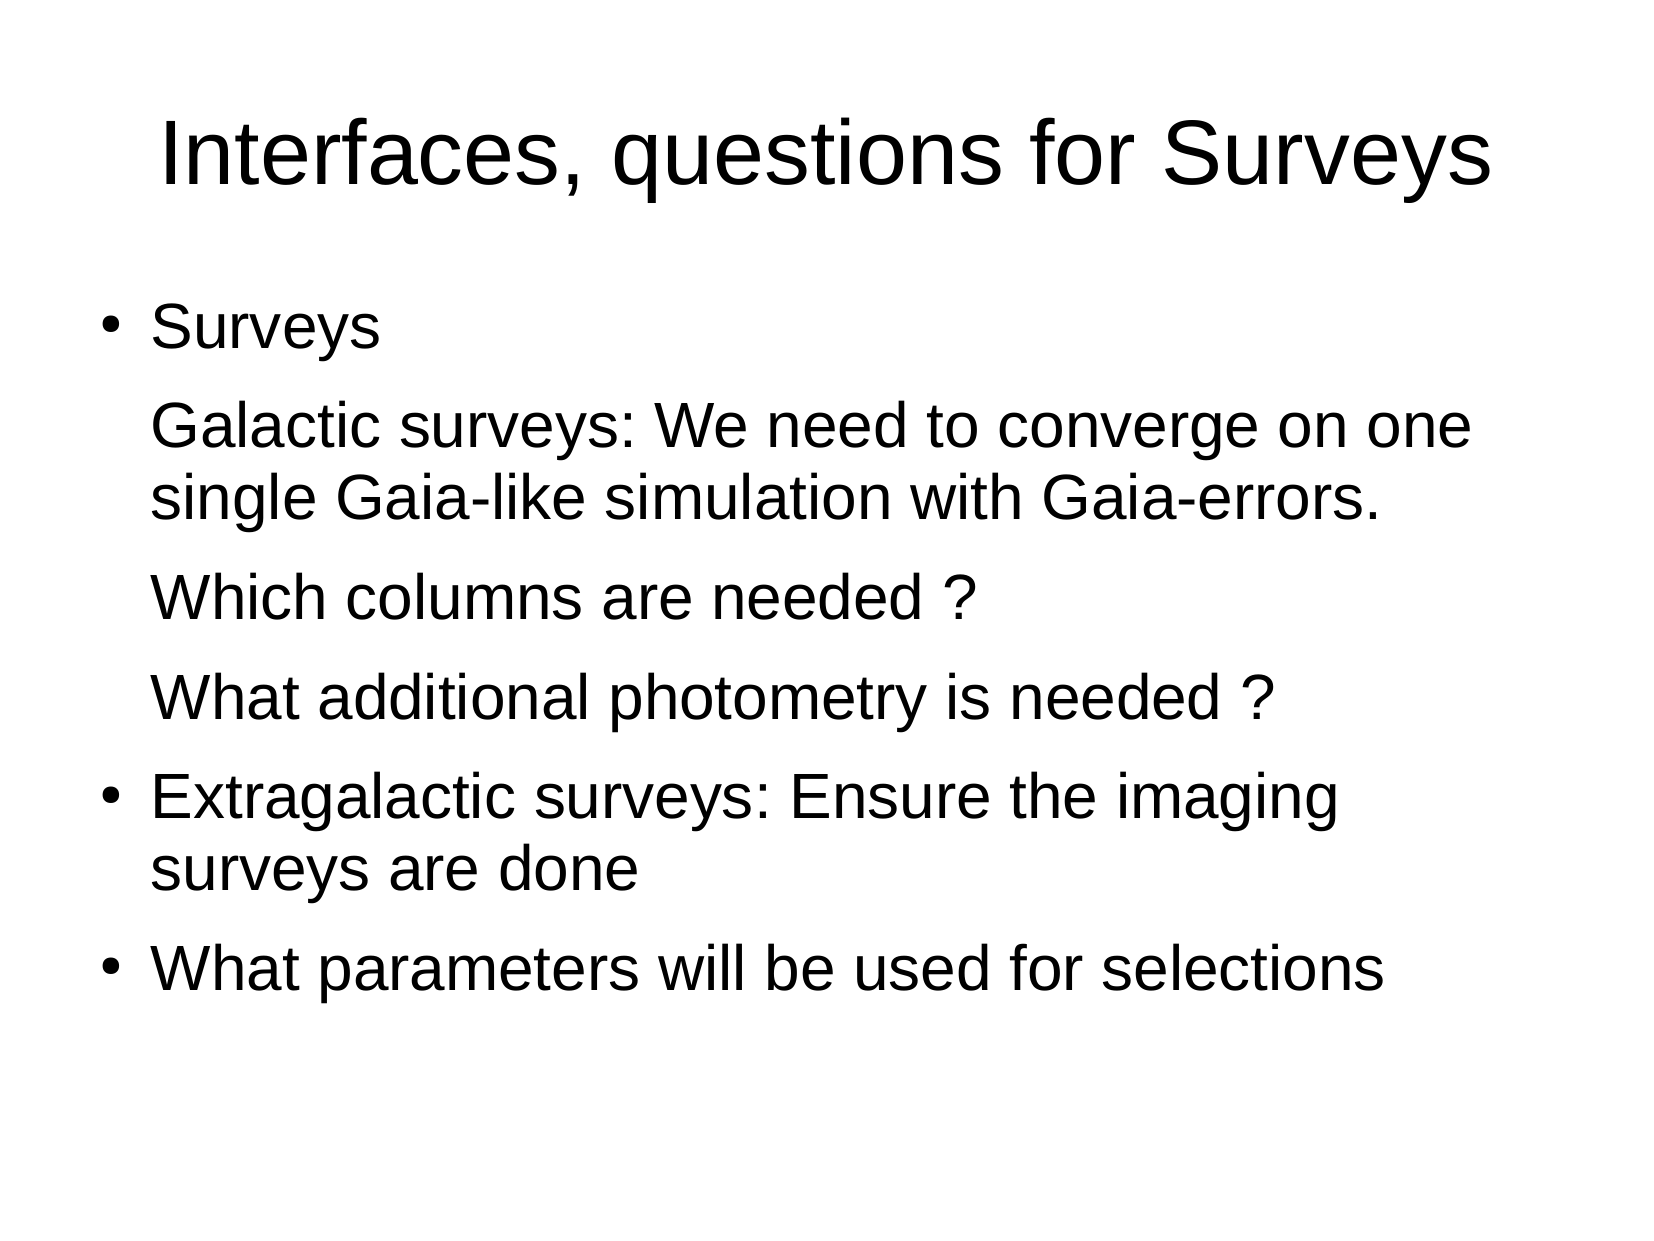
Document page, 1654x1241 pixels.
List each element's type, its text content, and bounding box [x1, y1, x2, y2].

list Surveys Galactic surveys: We need to converge on one single Gaia-like simulation with Gaia-errors. Which columns are needed ? What additional photometry is needed ? Extragalactic surveys: Ensure the imaging surveys are done What parameters will be used for selections [82, 290, 1571, 1010]
title Interfaces, questions for Surveys [82, 49, 1571, 257]
